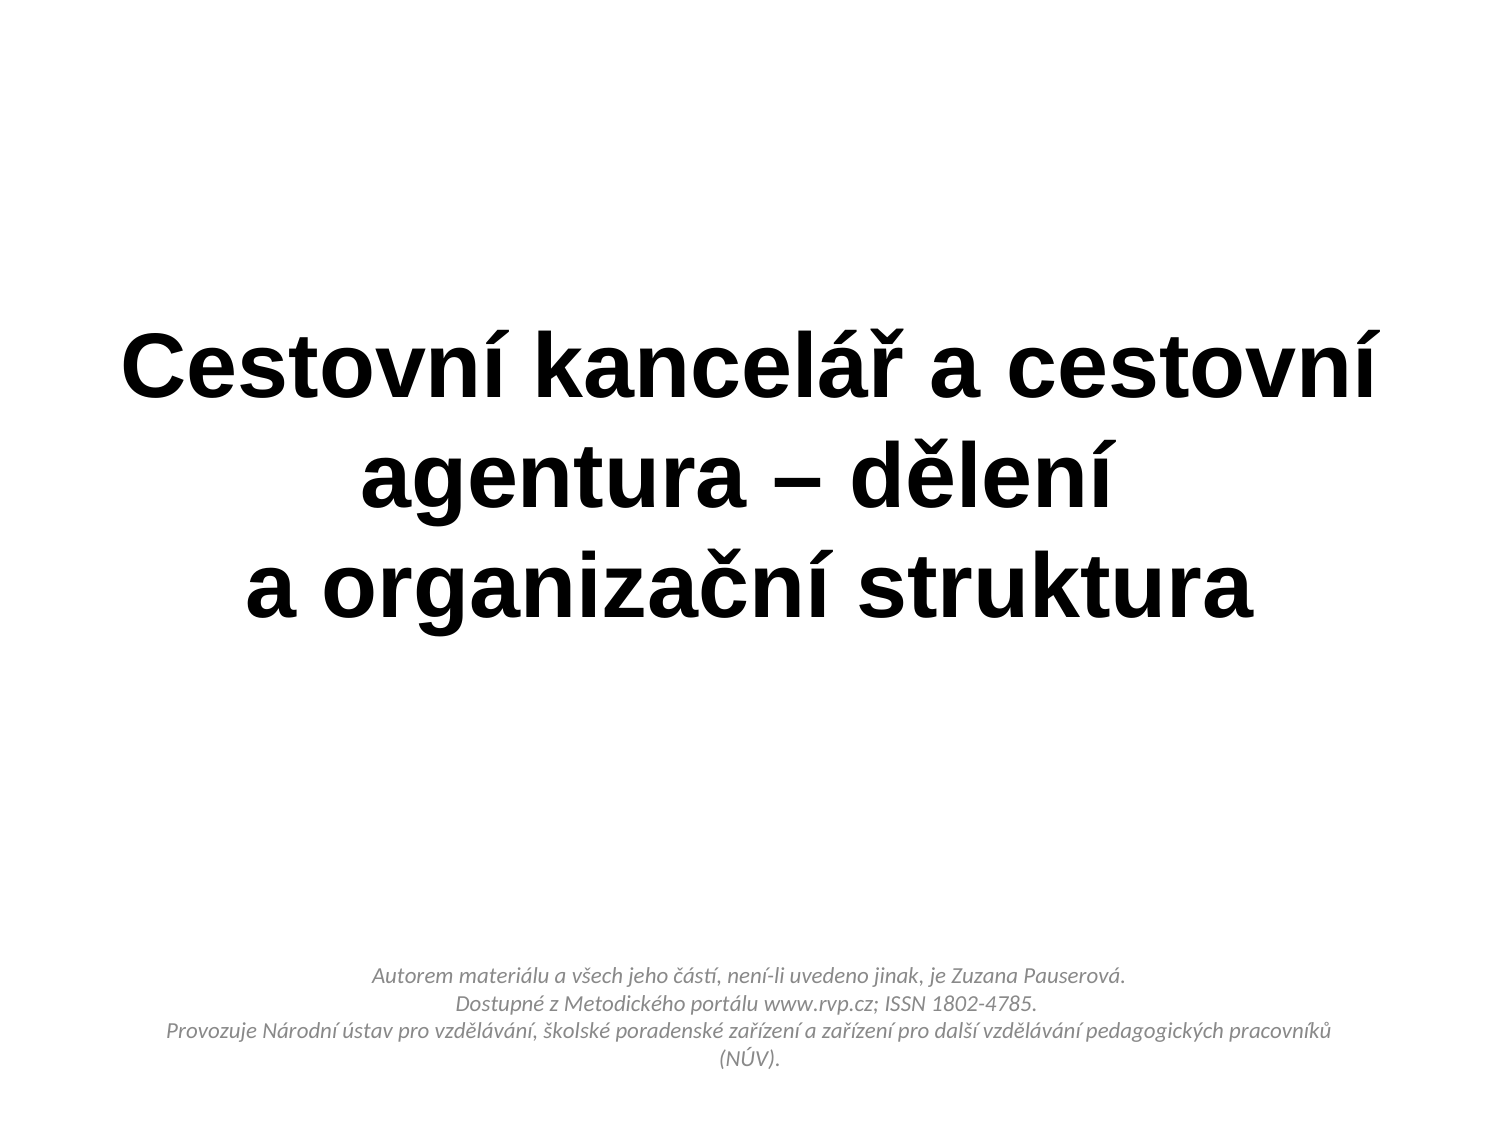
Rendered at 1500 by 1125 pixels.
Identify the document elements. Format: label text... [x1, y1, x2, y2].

title Cestovní kancelář a cestovní agentura – dělení a organizační struktura [0, 188, 1500, 754]
text_box Autorem materiálu a všech jeho částí, není-li uvedeno jinak, je Zuzana Pauserová. Dostupné z Metodického portálu www.rvp.cz; ISSN 1802-4785. Provozuje Národní ústav pro vzdělávání, školské poradenské zařízení a zařízení pro další vzdělávání pedagogických pracovníků (NÚV). [135, 999, 1365, 1060]
